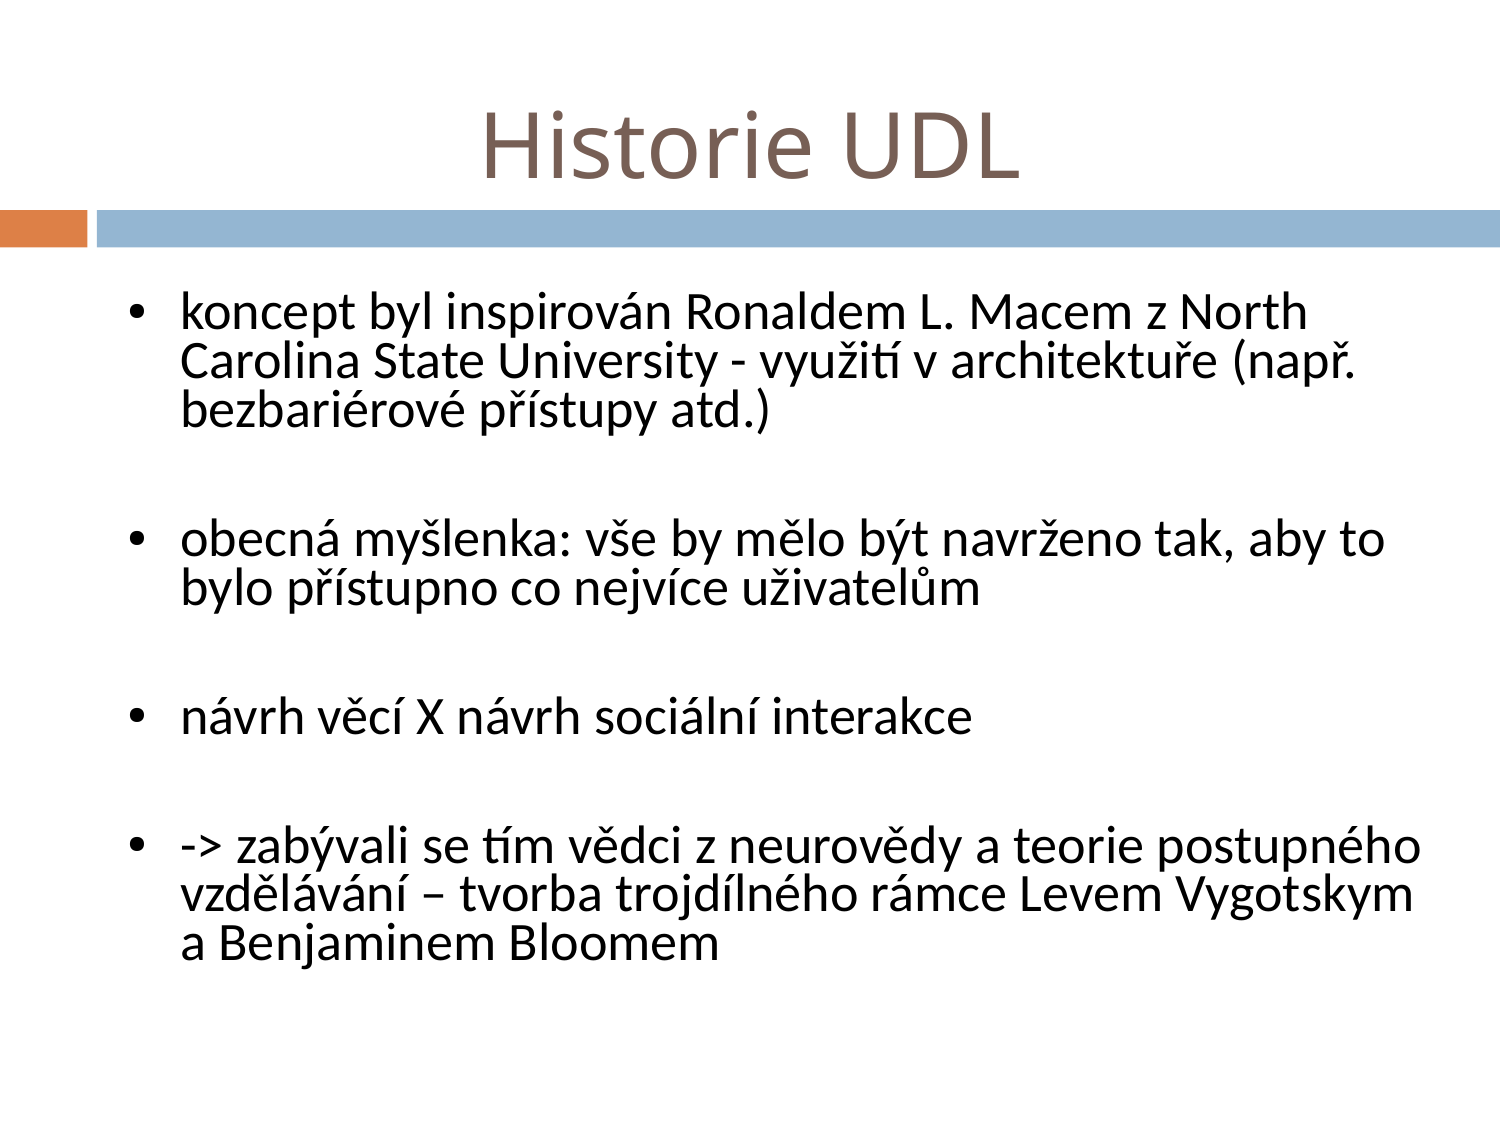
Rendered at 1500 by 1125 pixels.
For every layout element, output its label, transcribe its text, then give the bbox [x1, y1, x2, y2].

title Historie UDL [0, 0, 1500, 213]
list koncept byl inspirován Ronaldem L. Macem z North Carolina State University - využití v architektuře (např. bezbariérové přístupy atd.) obecná myšlenka: vše by mělo být navrženo tak, aby to bylo přístupno co nejvíce uživatelům návrh věcí X návrh sociální interakce -> zabývali se tím vědci z neurovědy a teorie postupného vzdělávání – tvorba trojdílného rámce Levem Vygotskym a Benjaminem Bloomem [94, 283, 1445, 1026]
